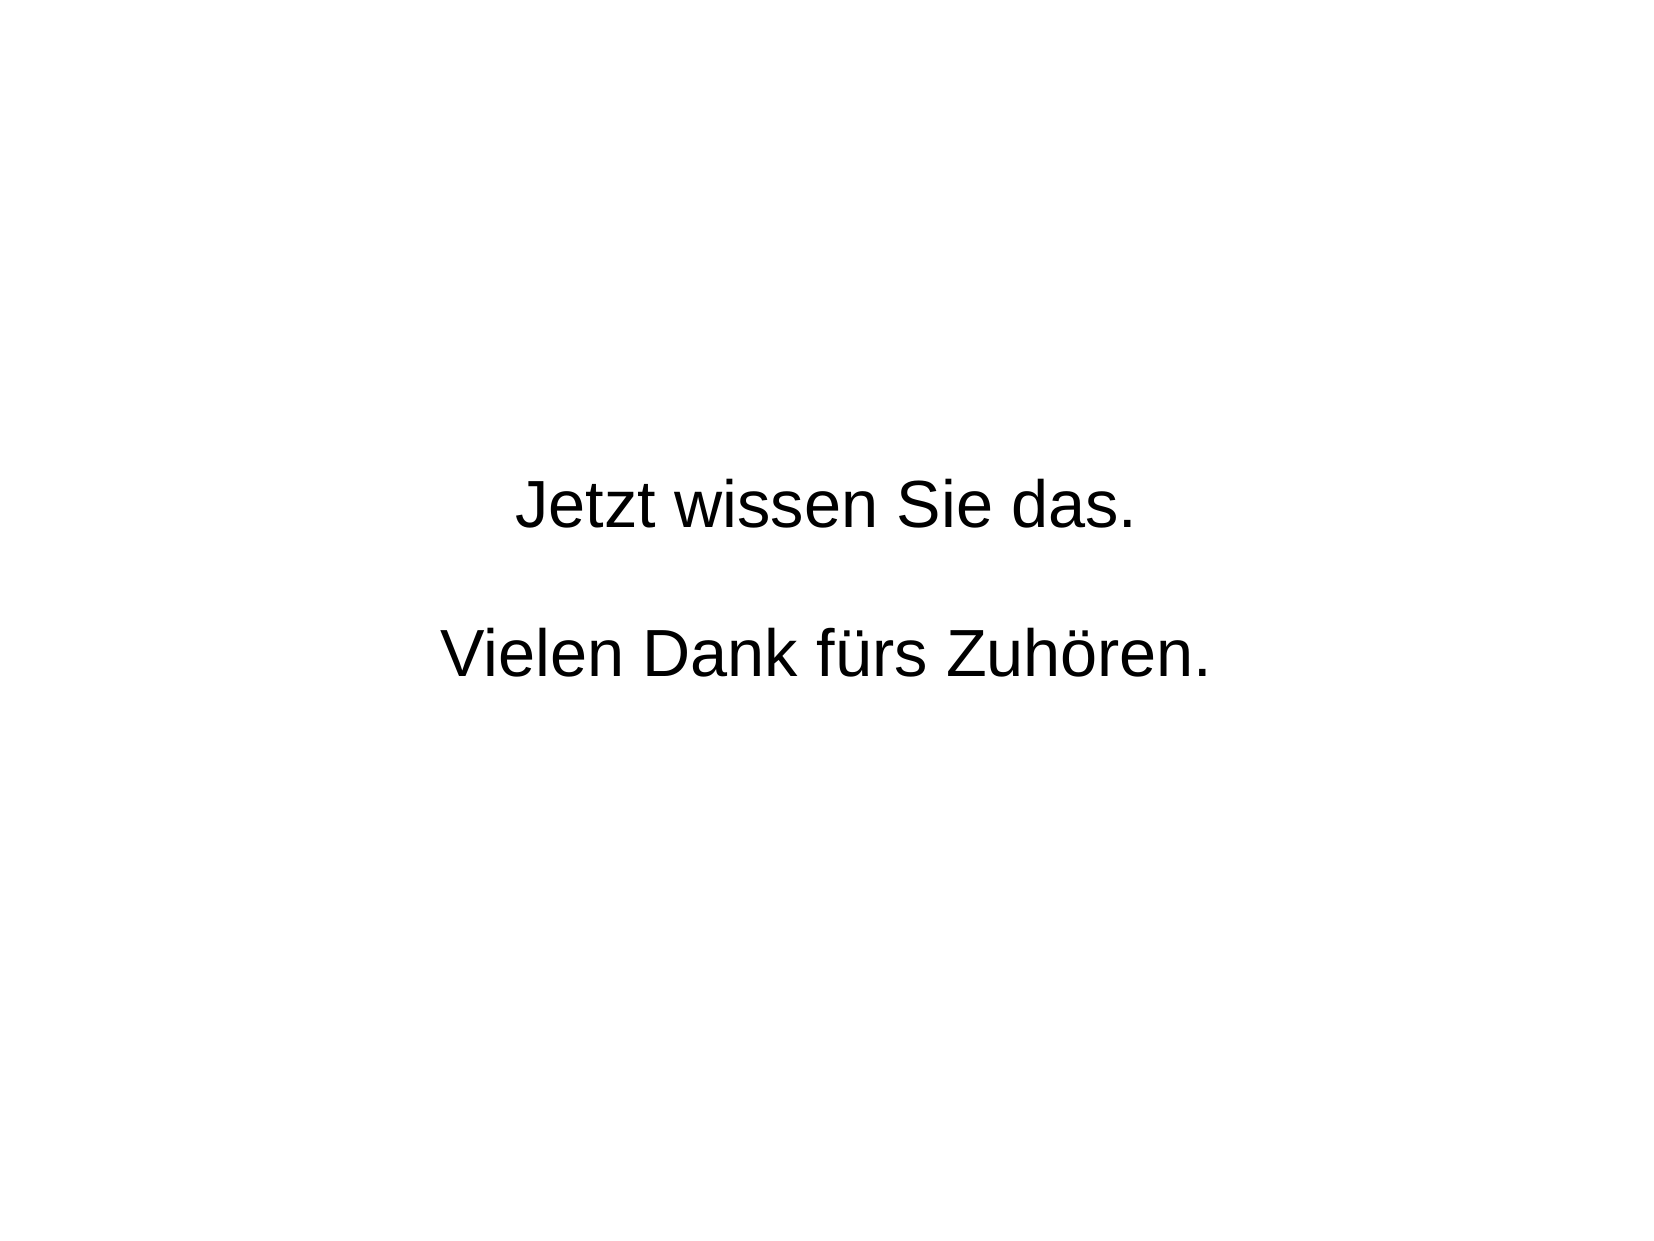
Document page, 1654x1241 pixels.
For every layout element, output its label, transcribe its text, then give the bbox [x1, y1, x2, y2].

subtitle Jetzt wissen Sie das. Vielen Dank fürs Zuhören. [82, 49, 1571, 1109]
